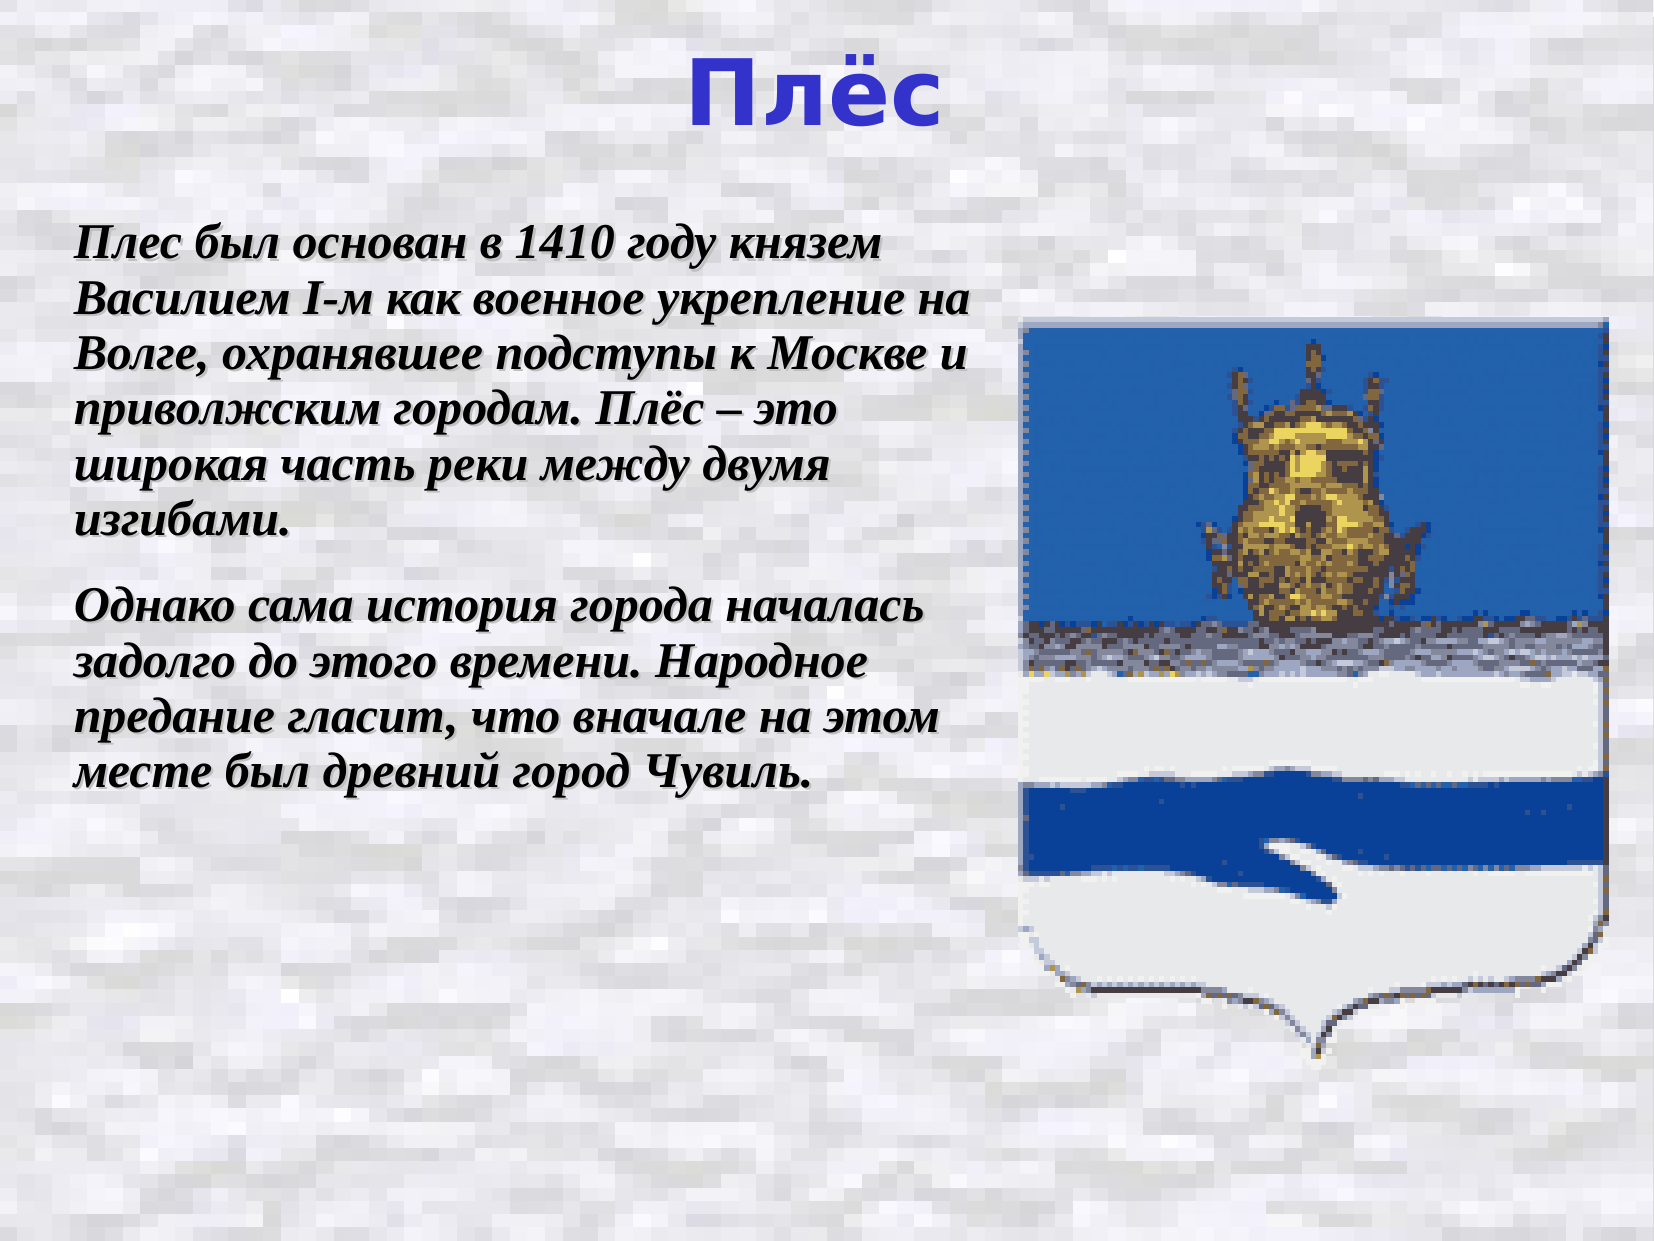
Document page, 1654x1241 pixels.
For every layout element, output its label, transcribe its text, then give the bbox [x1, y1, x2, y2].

picture [0, 0, 1654, 1241]
title Плёс [177, 0, 1453, 188]
text_box Плес был основан в 1410 году князем Василием I-м как военное укрепление на Волге, охранявшее подступы к Москве и приволжским городам. Плёс – это широкая часть реки между двумя изгибами. Однако сама история города началась задолго до этого времени. Народное предание гласит, что вначале на этом месте был древний город Чувиль. [58, 206, 1010, 893]
